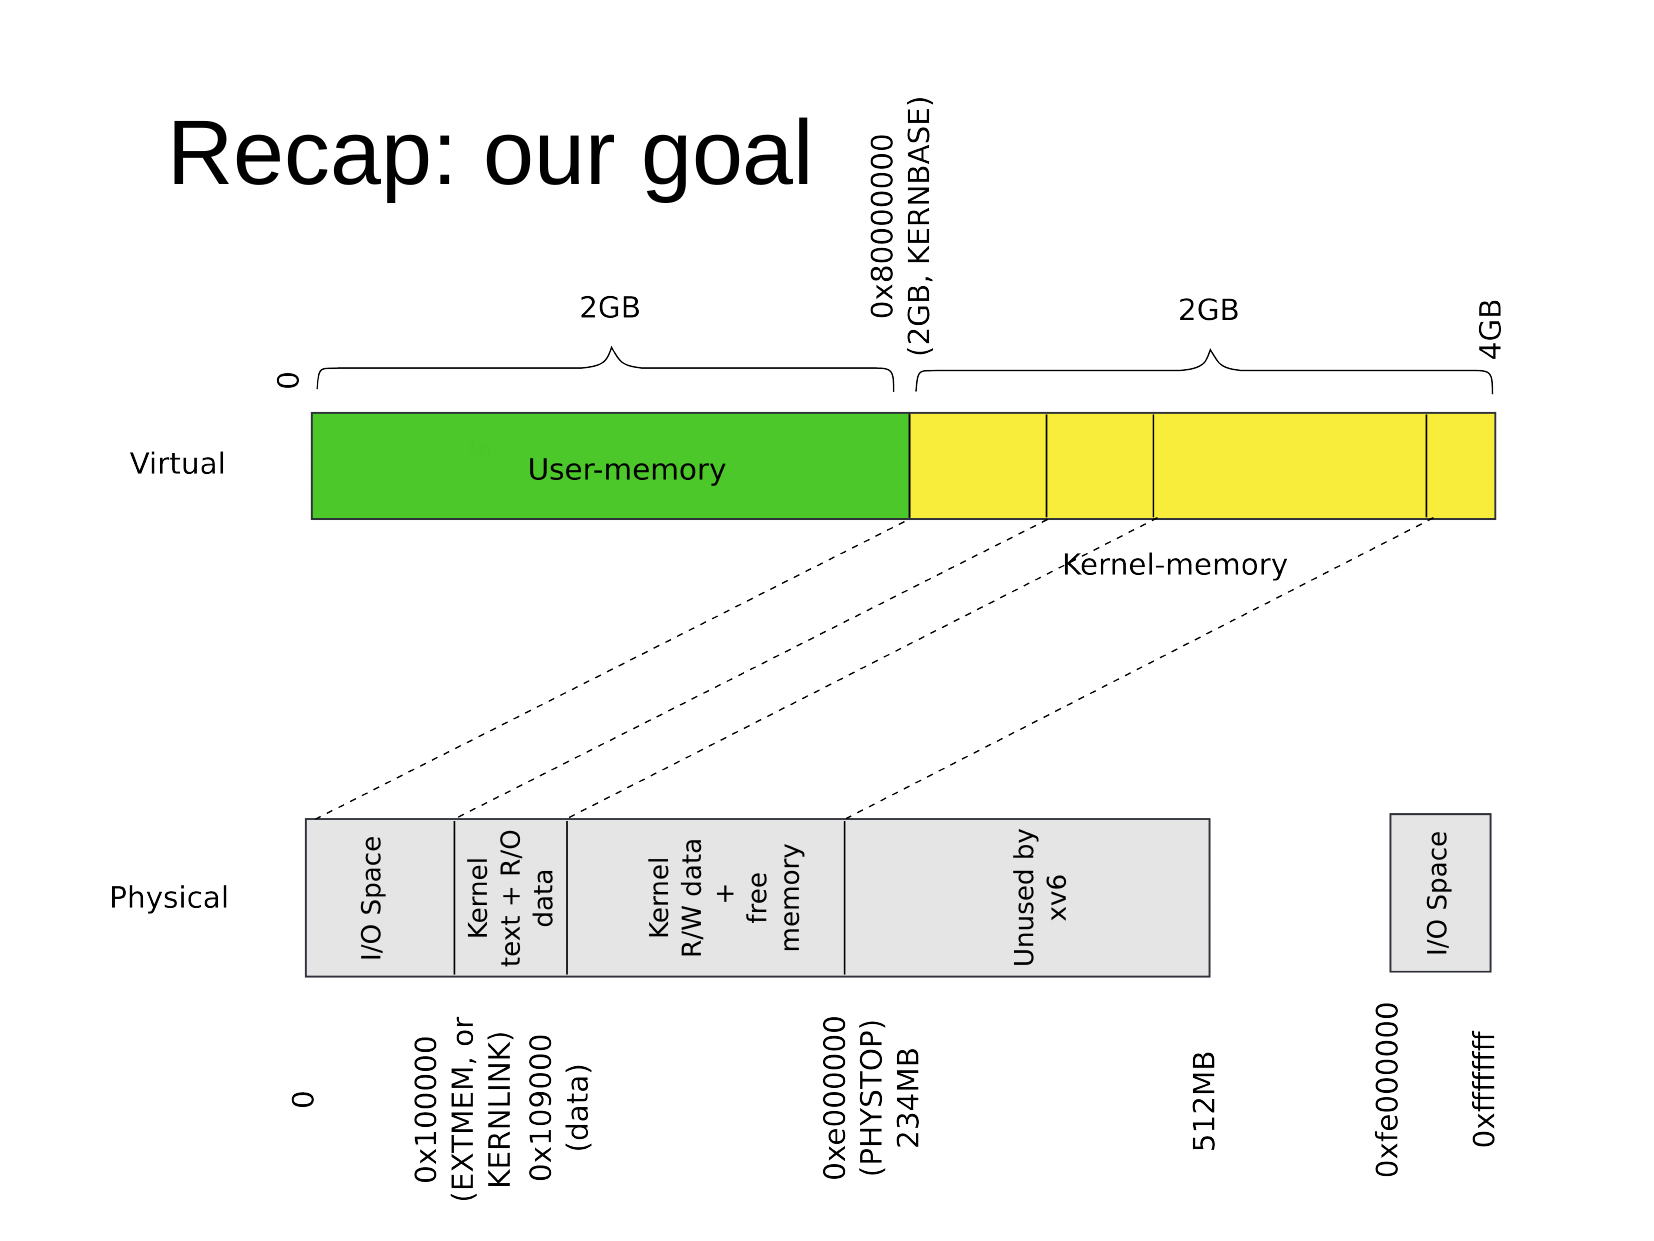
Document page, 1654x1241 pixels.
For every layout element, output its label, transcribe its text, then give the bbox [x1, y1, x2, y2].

picture [112, 98, 1501, 1201]
title Recap: our goal [82, 49, 901, 257]
